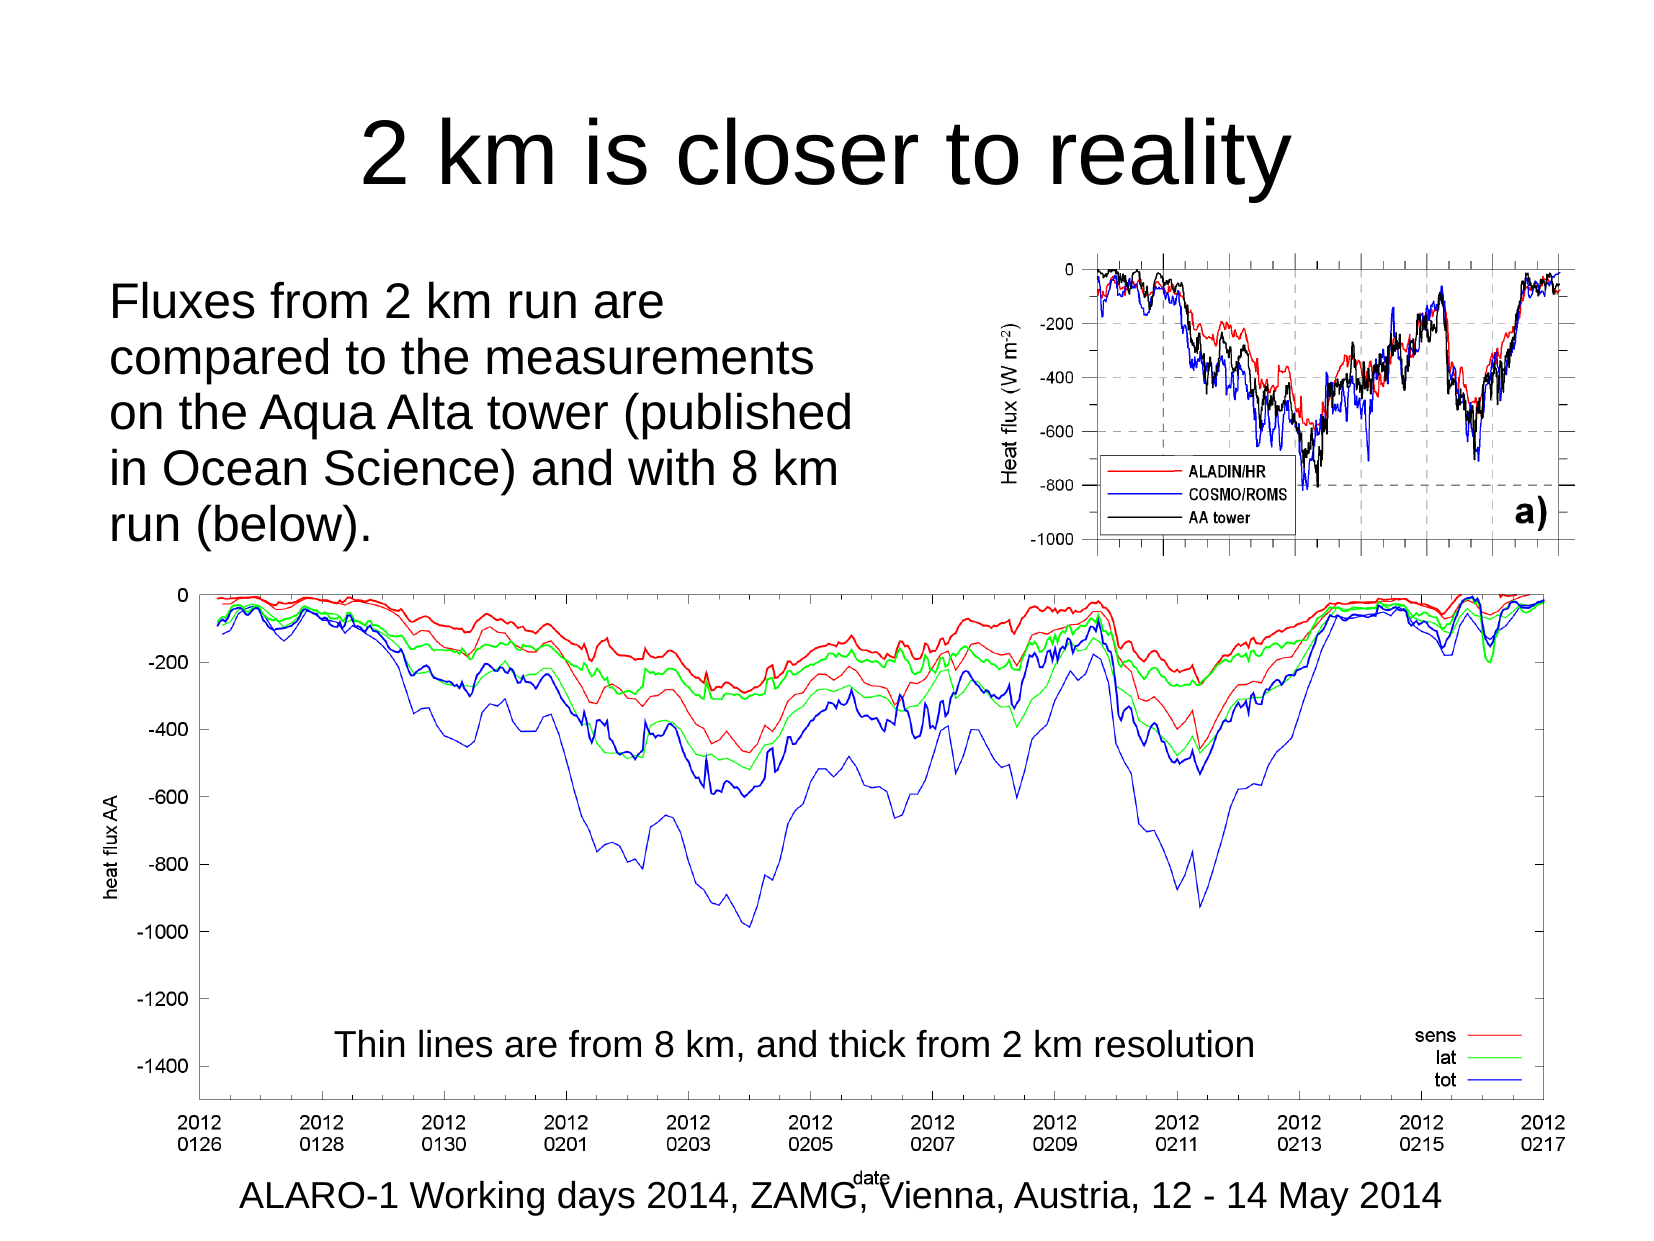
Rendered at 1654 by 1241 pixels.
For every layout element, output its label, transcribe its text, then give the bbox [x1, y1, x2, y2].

text_box Thin lines are from 8 km, and thick from 2 km resolution [318, 1015, 1272, 1073]
title 2 km is closer to reality [82, 49, 1571, 257]
picture [82, 572, 1571, 1193]
picture [992, 247, 1583, 562]
text_box Fluxes from 2 km run are compared to the measurements on the Aqua Alta tower (published in Ocean Science) and with 8 km run (below). [94, 265, 886, 560]
text_box ALARO-1 Working days 2014, ZAMG, Vienna, Austria, 12 - 14 May 2014 [224, 1167, 1467, 1225]
